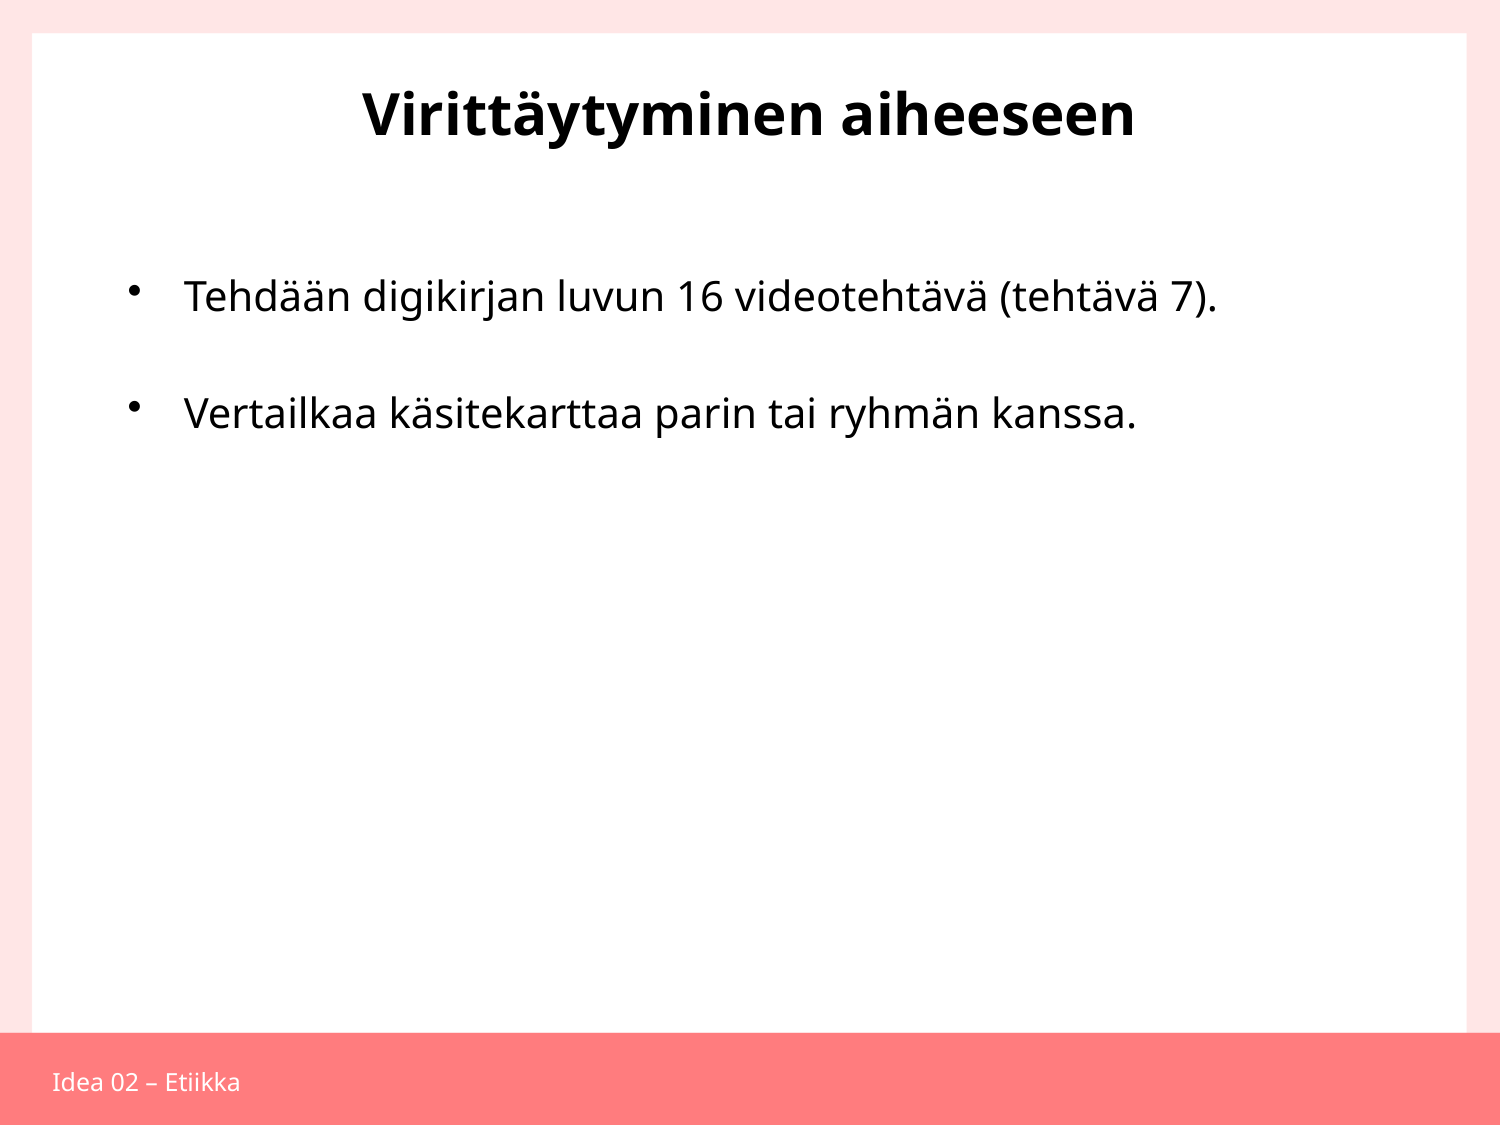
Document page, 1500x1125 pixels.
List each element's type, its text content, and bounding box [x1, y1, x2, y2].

list Tehdään digikirjan luvun 16 videotehtävä (tehtävä 7). Vertailkaa käsitekarttaa parin tai ryhmän kanssa. [112, 262, 1388, 1000]
title Virittäytyminen aiheeseen [112, 37, 1388, 188]
picture [0, 0, 1500, 1125]
